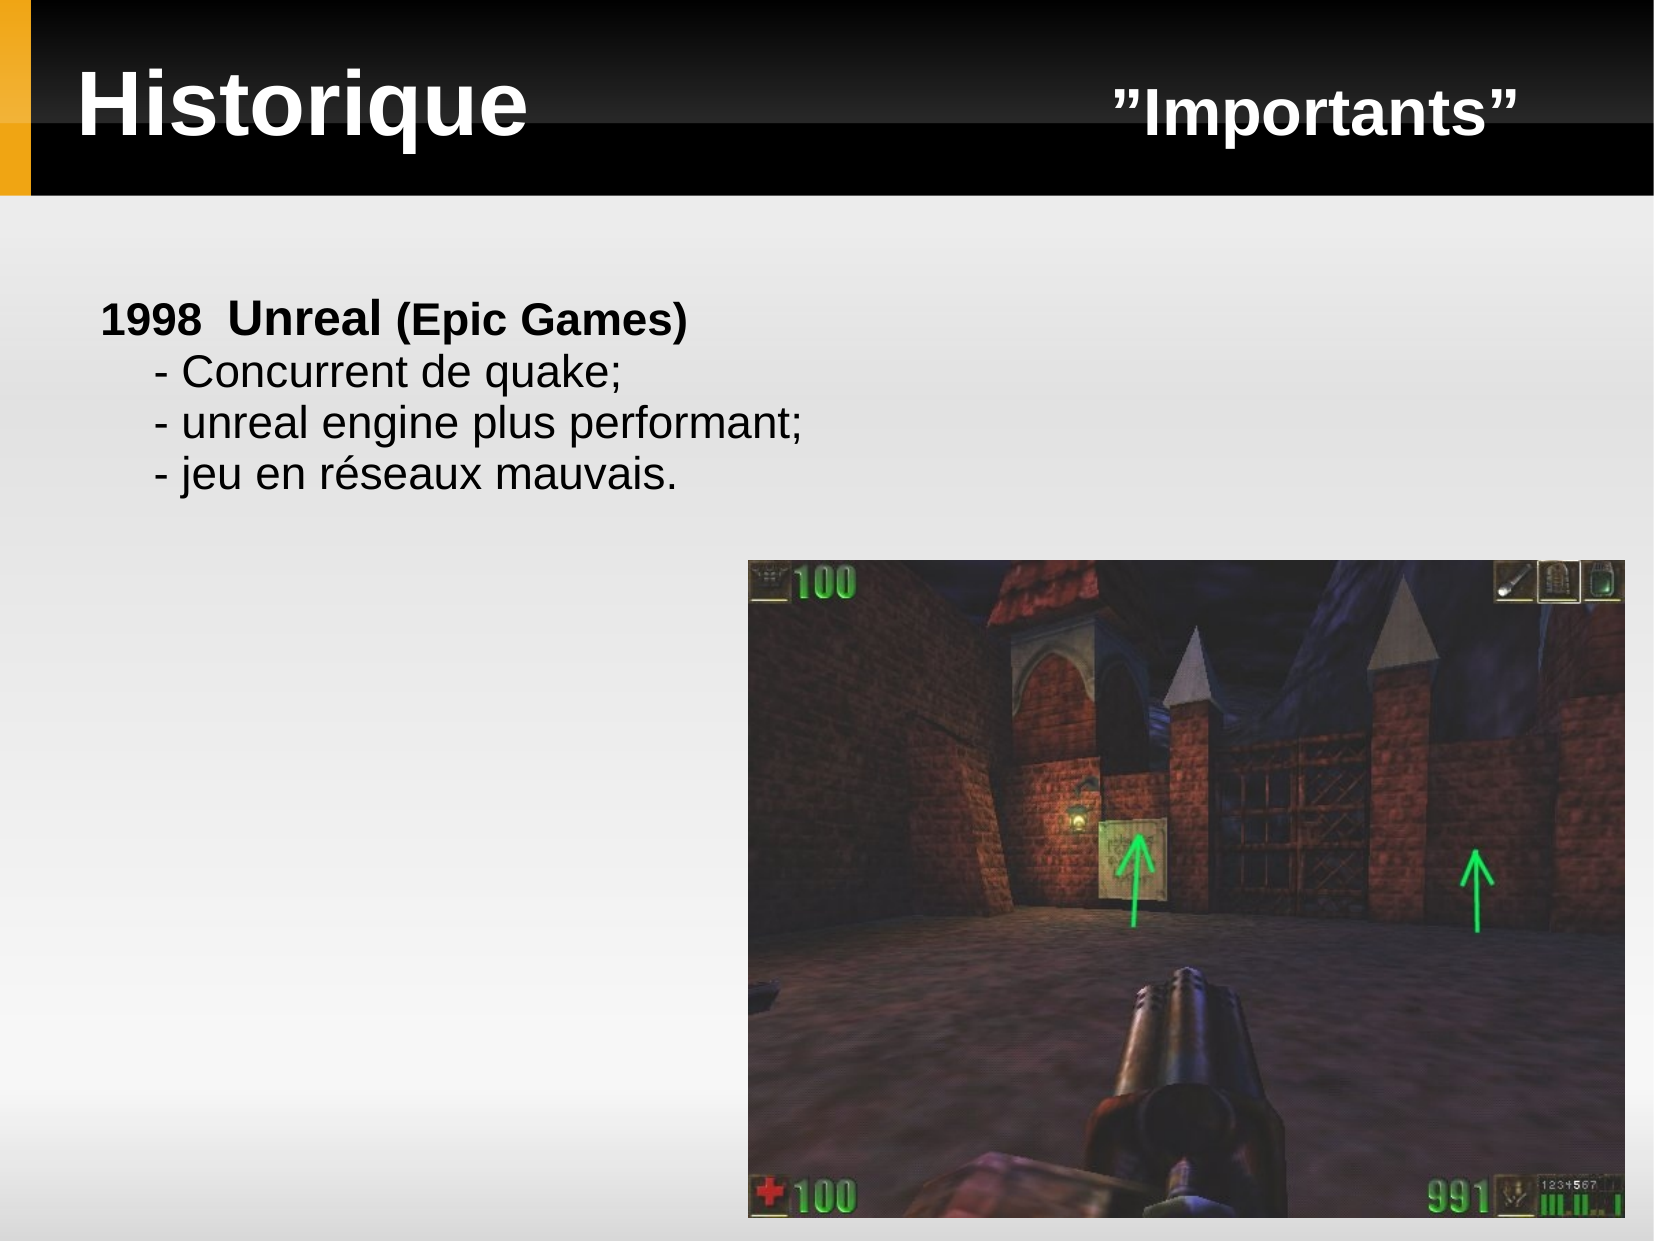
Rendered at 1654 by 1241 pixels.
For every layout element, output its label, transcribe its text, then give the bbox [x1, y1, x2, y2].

list 1998 Unreal (Epic Games) - Concurrent de quake; - unreal engine plus performant; - jeu en réseaux mauvais. [82, 290, 1571, 1094]
title Historique ”Importants” [76, 7, 1565, 200]
picture [0, 0, 1654, 1241]
